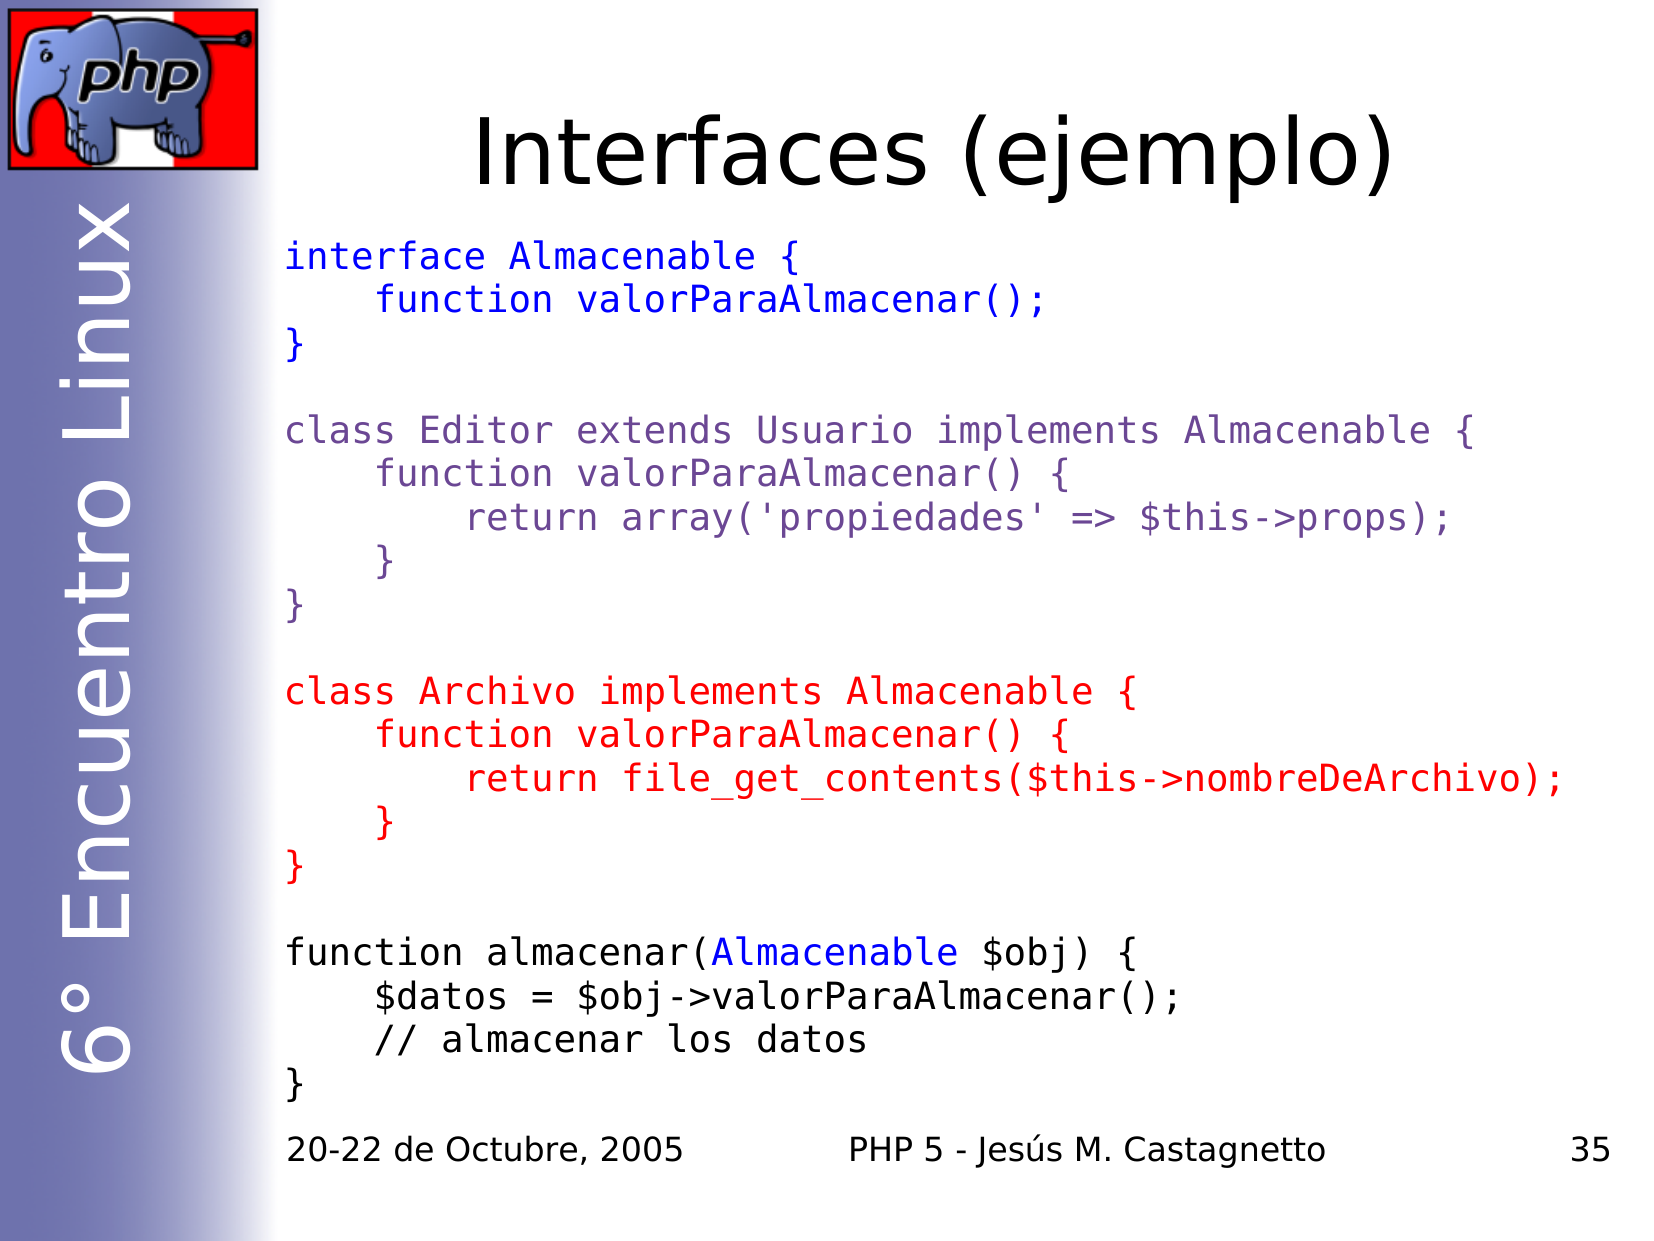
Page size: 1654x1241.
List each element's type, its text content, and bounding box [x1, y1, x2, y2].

picture [0, 0, 1654, 1241]
text_box interface Almacenable { function valorParaAlmacenar(); } class Editor extends Usuario implements Almacenable { function valorParaAlmacenar() { return array('propiedades' => $this->props); } } class Archivo implements Almacenable { function valorParaAlmacenar() { return file_get_contents($this->nombreDeArchivo); } } function almacenar(Almacenable $obj) { $datos = $obj->valorParaAlmacenar(); // almacenar los datos } [268, 227, 1619, 1113]
title Interfaces (ejemplo) [300, 49, 1571, 227]
